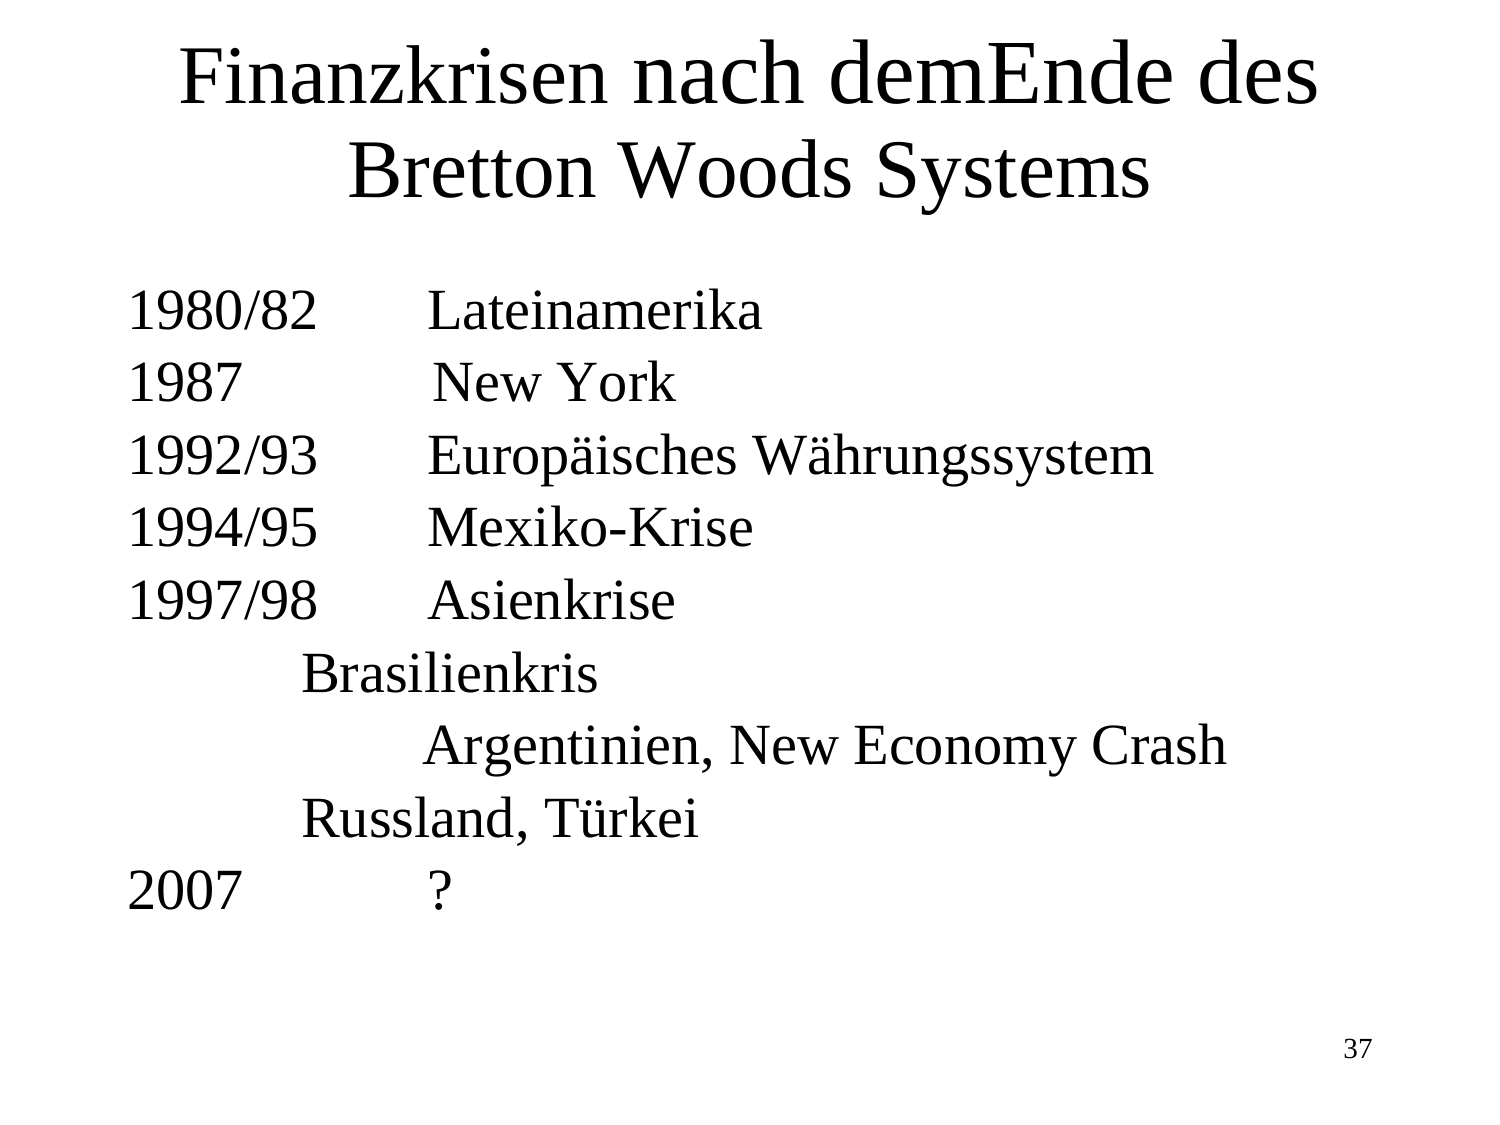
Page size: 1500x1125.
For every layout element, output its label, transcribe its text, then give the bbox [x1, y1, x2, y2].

title Finanzkrisen nach demEnde des Bretton Woods Systems [112, 14, 1388, 224]
list 1980/82 Lateinamerika 1987 New York 1992/93 Europäisches Währungssystem 1994/95 Mexiko-Krise 1997/98 Asienkrise Brasilienkris Argentinien, New Economy Crash Russland, Türkei 2007 ? [112, 275, 1388, 1018]
